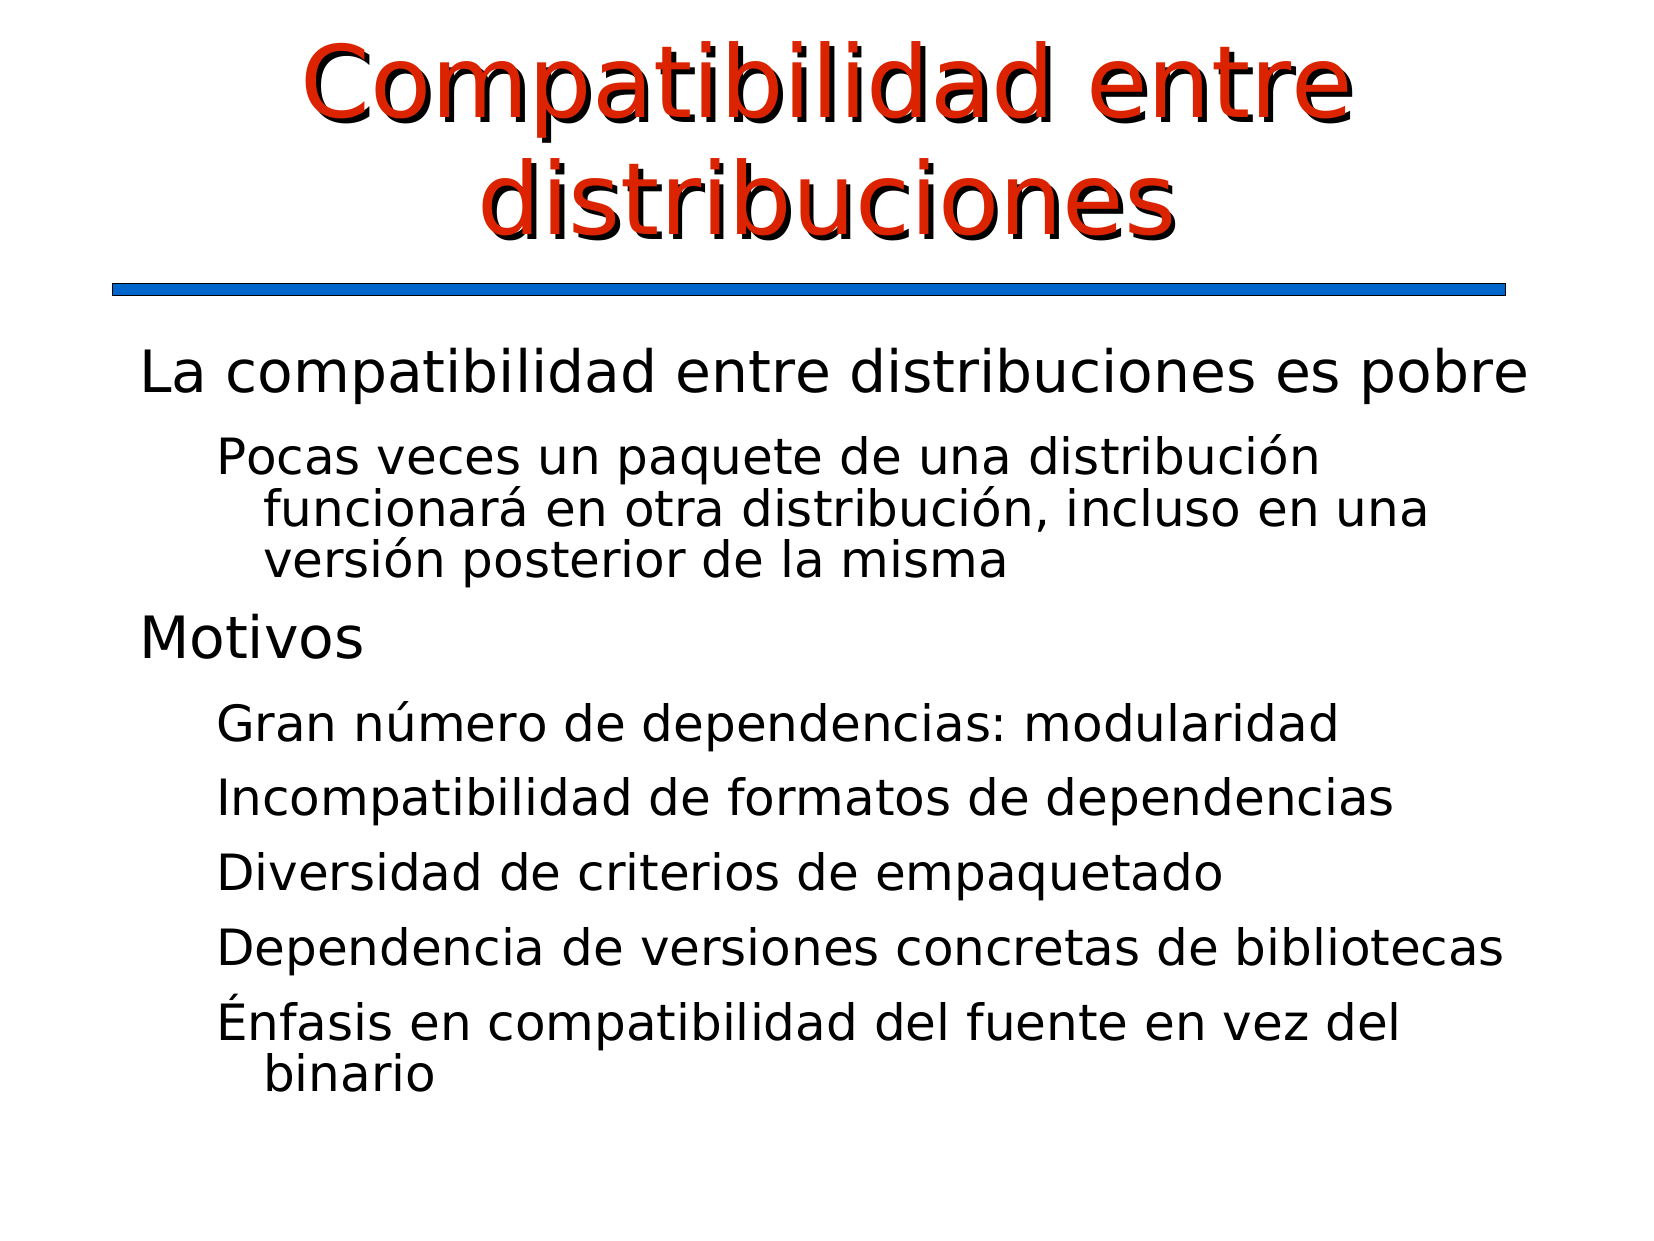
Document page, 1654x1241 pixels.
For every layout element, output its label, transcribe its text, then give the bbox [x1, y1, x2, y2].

title Compatibilidad entre distribuciones [121, 25, 1534, 258]
list La compatibilidad entre distribuciones es pobre Pocas veces un paquete de una distribución funcionará en otra distribución, incluso en una versión posterior de la misma Motivos Gran número de dependencias: modularidad Incompatibilidad de formatos de dependencias Diversidad de criterios de empaquetado Dependencia de versiones concretas de bibliotecas Énfasis en compatibilidad del fuente en vez del binario [121, 344, 1534, 1221]
